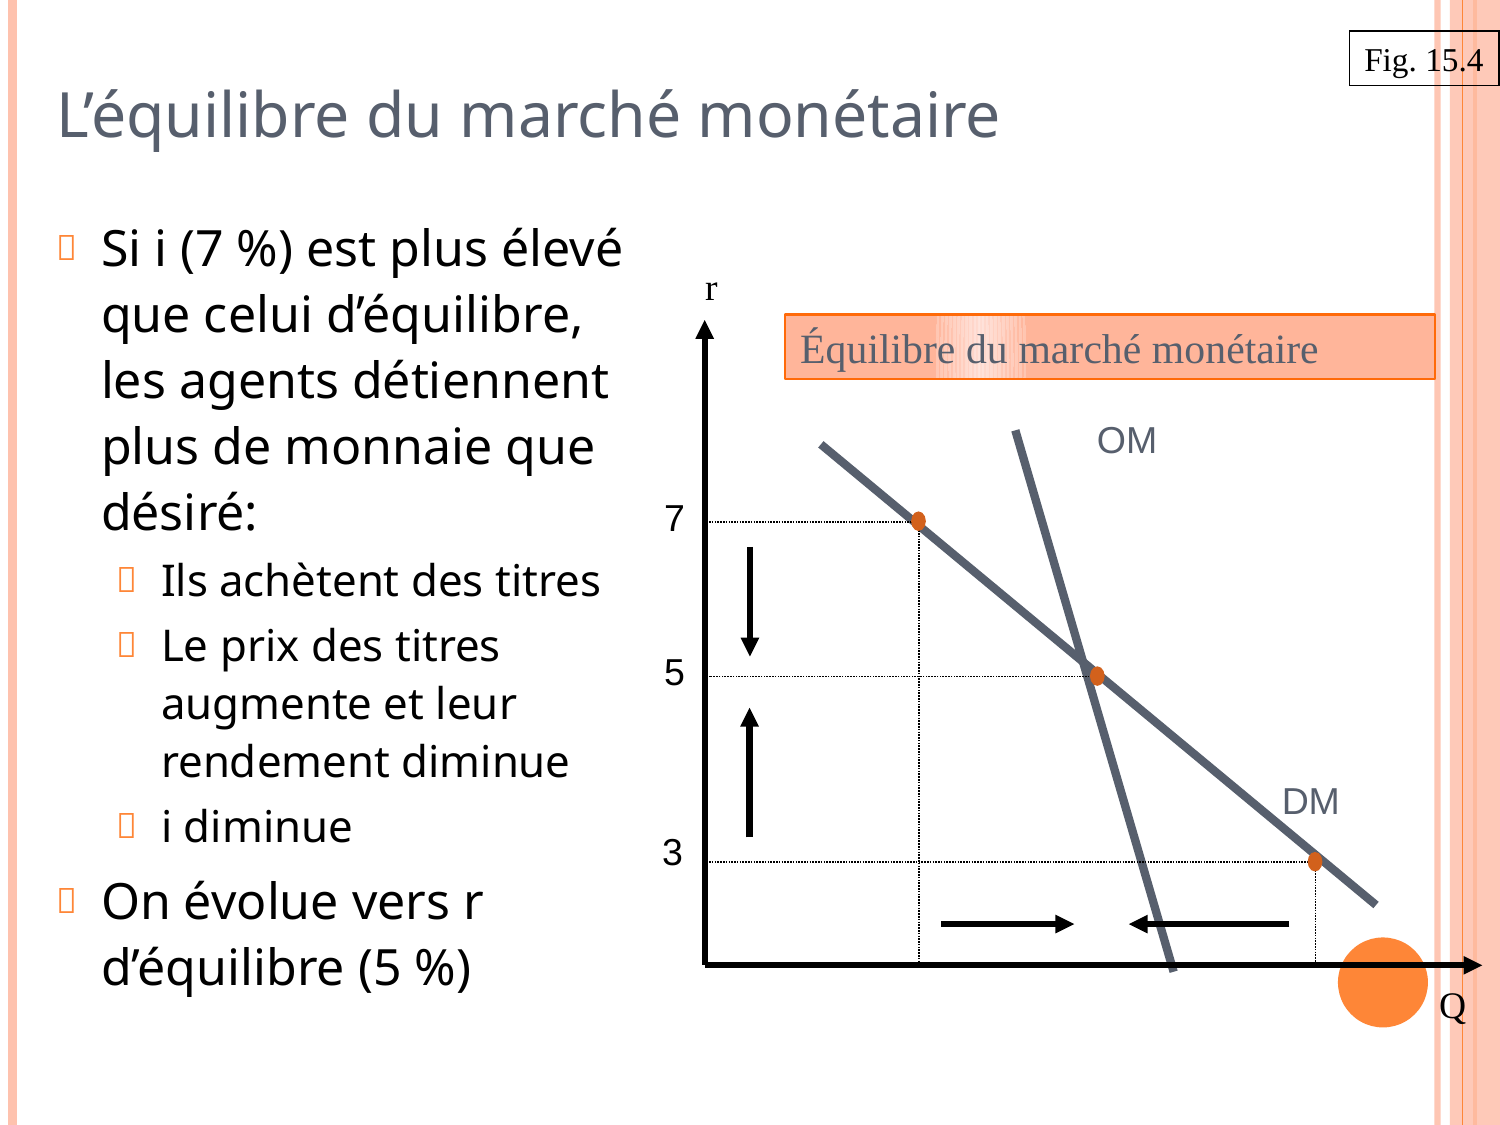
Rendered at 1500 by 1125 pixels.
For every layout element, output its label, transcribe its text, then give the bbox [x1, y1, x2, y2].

text_box Q [1424, 973, 1495, 1034]
text_box [1089, 666, 1105, 686]
text_box 7 [658, 486, 700, 547]
text_box L’équilibre du marché monétaire [41, 67, 1267, 256]
text_box r [690, 256, 738, 316]
text_box DM [1267, 769, 1356, 830]
text_box Fig. 15.4 [1349, 30, 1499, 86]
text_box 3 [658, 820, 698, 881]
text_box 5 [658, 640, 700, 701]
text_box Si i (7 %) est plus élevé que celui d’équilibre, les agents détiennent plus de monnaie que désiré: Ils achètent des titres Le prix des titres augmente et leur rendement diminue i diminue On évolue vers r d’équilibre (5 %) [41, 202, 658, 941]
text_box OM [1082, 408, 1173, 469]
text_box Équilibre du marché monétaire [785, 314, 1436, 380]
text_box [911, 511, 926, 531]
text_box [1307, 851, 1323, 872]
